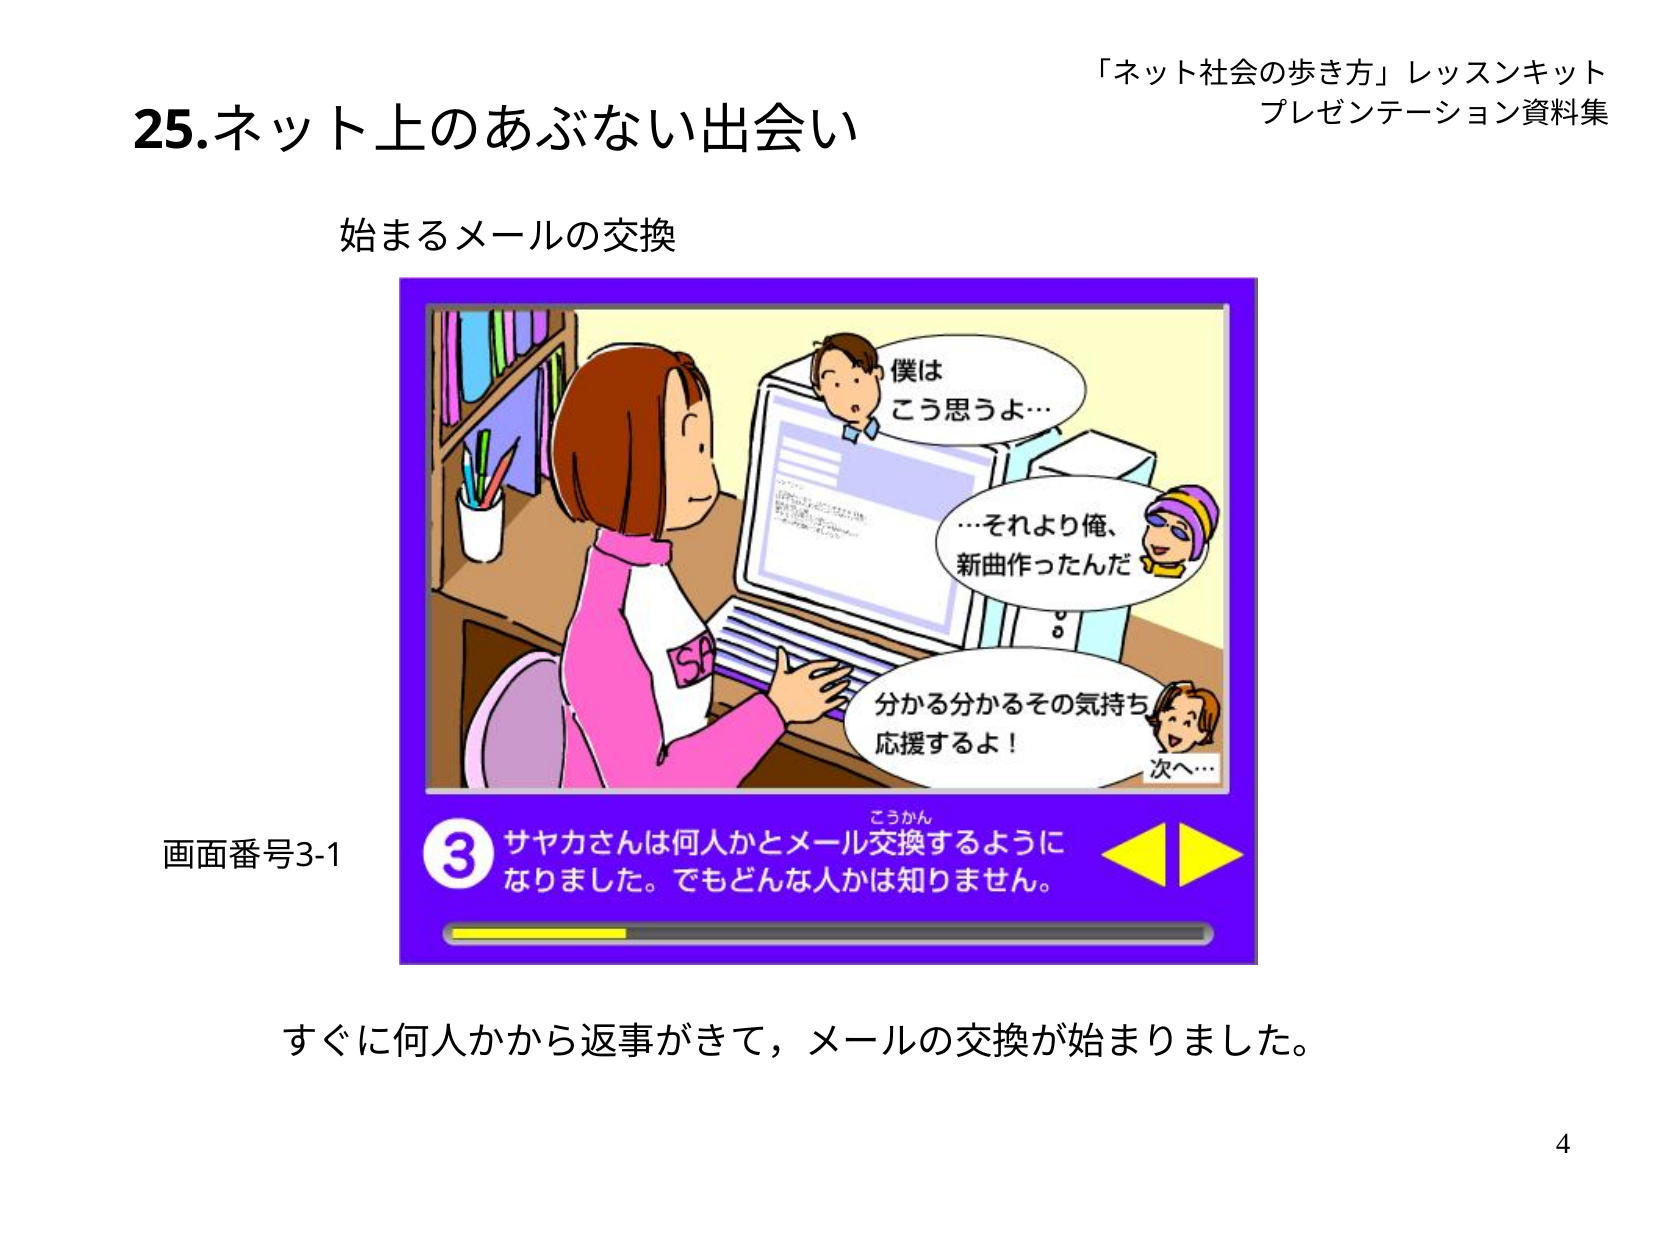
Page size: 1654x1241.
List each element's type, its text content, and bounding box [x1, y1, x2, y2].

text_box 画面番号3-1 [147, 826, 384, 882]
text_box すぐに何人かから返事がきて，メールの交換が始まりました。 [265, 1003, 1447, 1074]
text_box 25.ネット上のあぶない出会い [118, 88, 1241, 169]
text_box 「ネット社会の歩き方」レッスンキット プレゼンテーション資料集 [1062, 44, 1625, 139]
text_box 始まるメールの交換 [324, 206, 857, 267]
picture [399, 277, 1258, 965]
